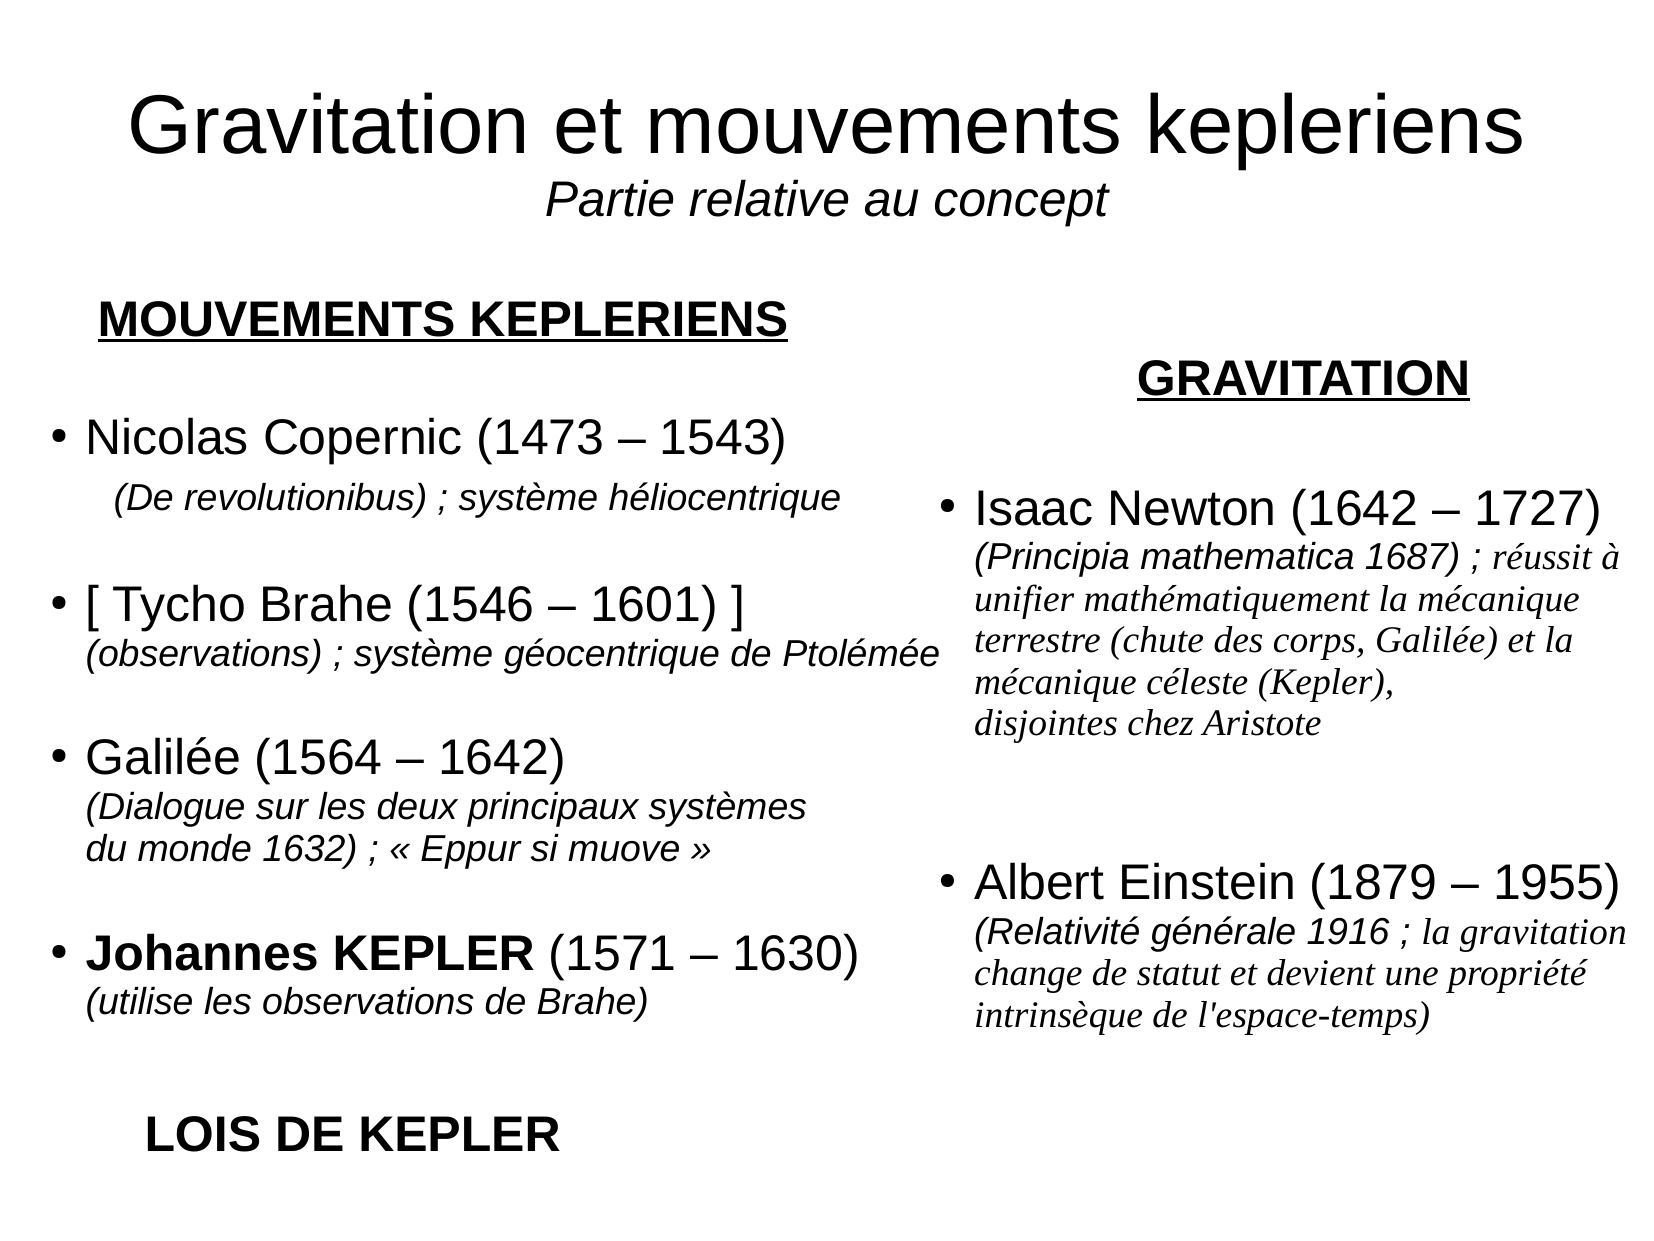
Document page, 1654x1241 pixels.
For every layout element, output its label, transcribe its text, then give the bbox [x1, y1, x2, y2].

text_box Isaac Newton (1642 – 1727) (Principia mathematica 1687) ; réussit à unifier mathématiquement la mécanique terrestre (chute des corps, Galilée) et la mécanique céleste (Kepler), disjointes chez Aristote Albert Einstein (1879 – 1955) (Relativité générale 1916 ; la gravitation change de statut et devient une propriété intrinsèque de l'espace-temps) [923, 472, 1645, 1052]
text_box LOIS DE KEPLER [129, 1098, 576, 1171]
text_box MOUVEMENTS KEPLERIENS [82, 283, 804, 356]
title Gravitation et mouvements kepleriens Partie relative au concept [82, 49, 1571, 257]
text_box GRAVITATION [1122, 342, 1485, 415]
text_box Nicolas Copernic (1473 – 1543) (De revolutionibus) ; système héliocentrique [ Tycho Brahe (1546 – 1601) ] (observations) ; système géocentrique de Ptolémée Galilée (1564 – 1642) (Dialogue sur les deux principaux systèmes du monde 1632) ; « Eppur si muove » Johannes KEPLER (1571 – 1630) (utilise les observations de Brahe) [35, 401, 956, 1031]
